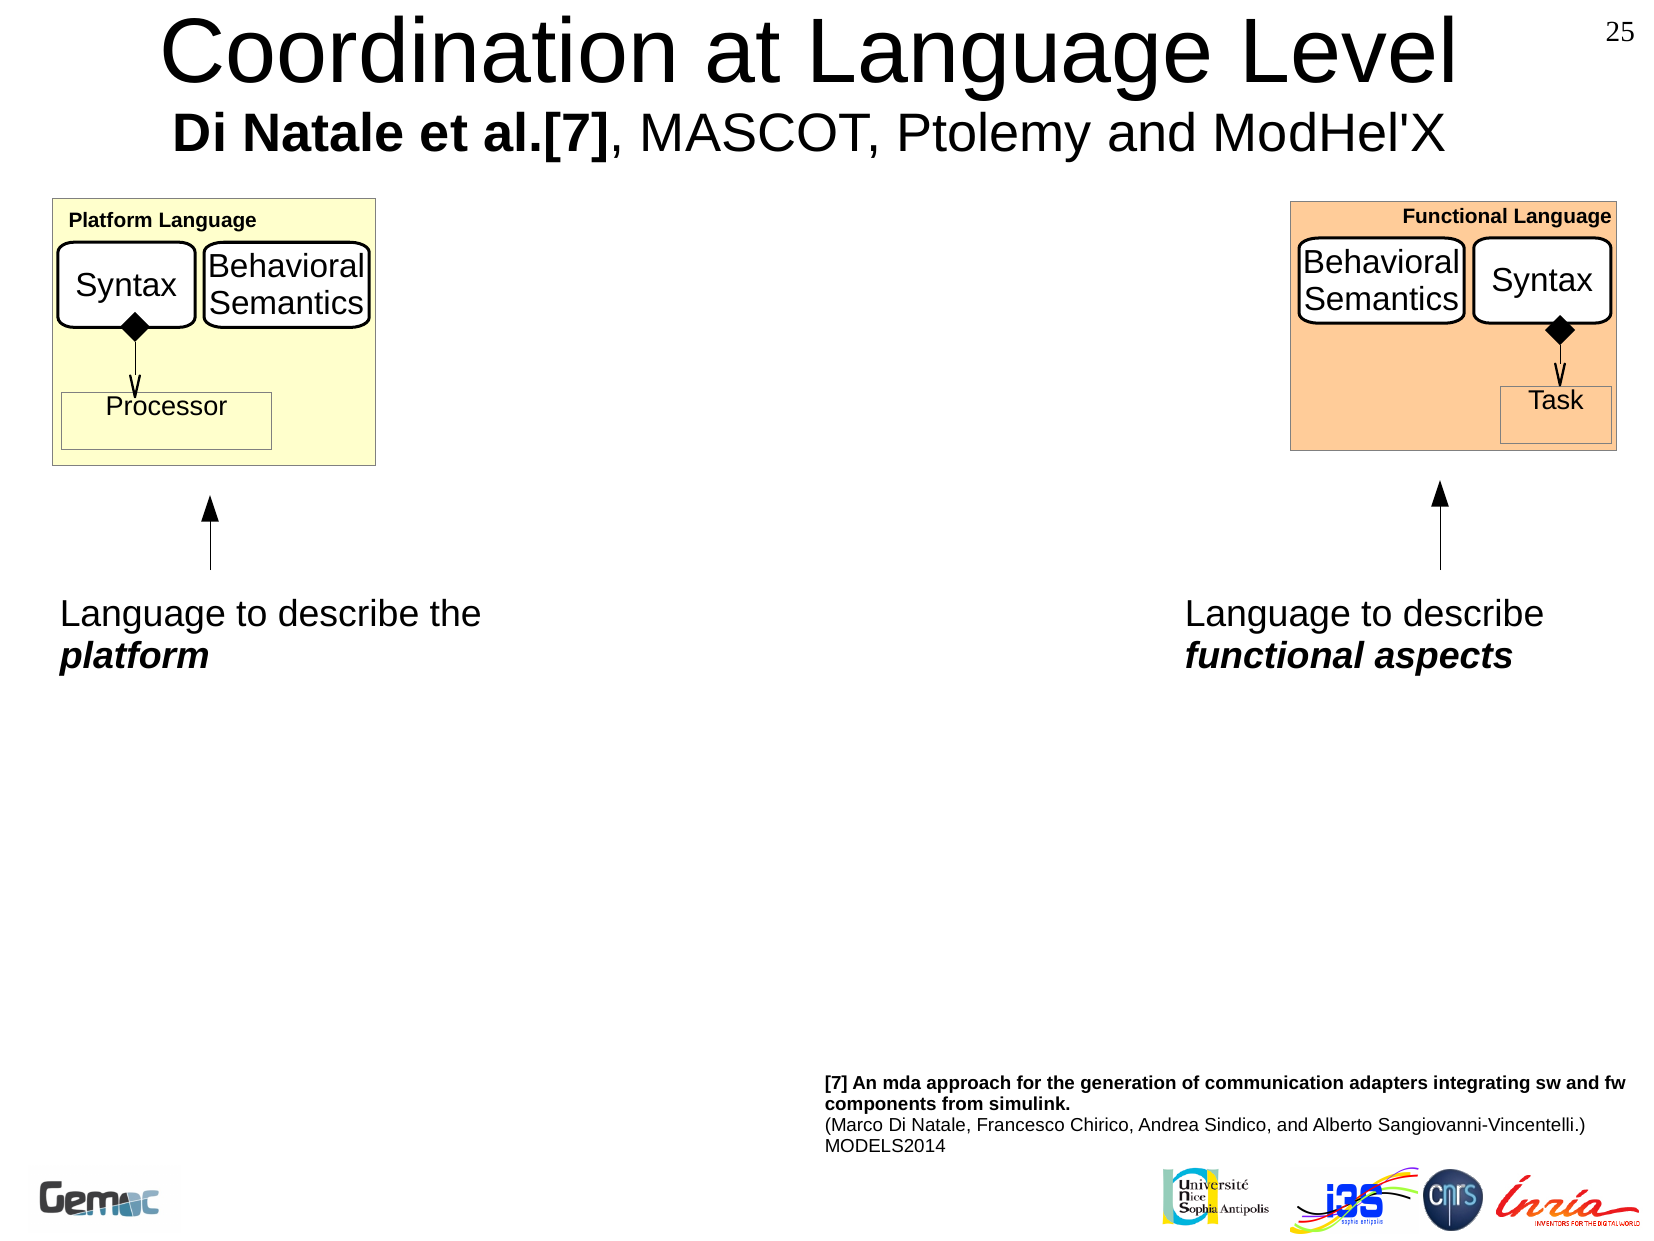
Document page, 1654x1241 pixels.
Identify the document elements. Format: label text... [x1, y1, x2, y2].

text_box Behavioral Semantics [1299, 266, 1465, 324]
text_box Task [1500, 386, 1612, 444]
text_box [52, 266, 376, 466]
title Coordination at Language Level Di Natale et al.[7], MASCOT, Ptolemy and ModHel'X [0, 0, 1654, 266]
text_box [1290, 266, 1617, 451]
text_box [7] An mda approach for the generation of communication adapters integrating sw and fw components from simulink. (Marco Di Natale, Francesco Chirico, Andrea Sindico, and Alberto Sangiovanni-Vincentelli.) MODELS2014 [810, 1065, 1654, 1186]
text_box Language to describe the platform [45, 585, 511, 811]
text_box Processor [61, 392, 272, 450]
text_box Behavioral Semantics [204, 266, 370, 328]
picture [1137, 1186, 1647, 1241]
text_box Syntax [1473, 266, 1611, 324]
text_box Language to describe functional aspects [1170, 585, 1636, 811]
text_box Syntax [57, 266, 196, 328]
